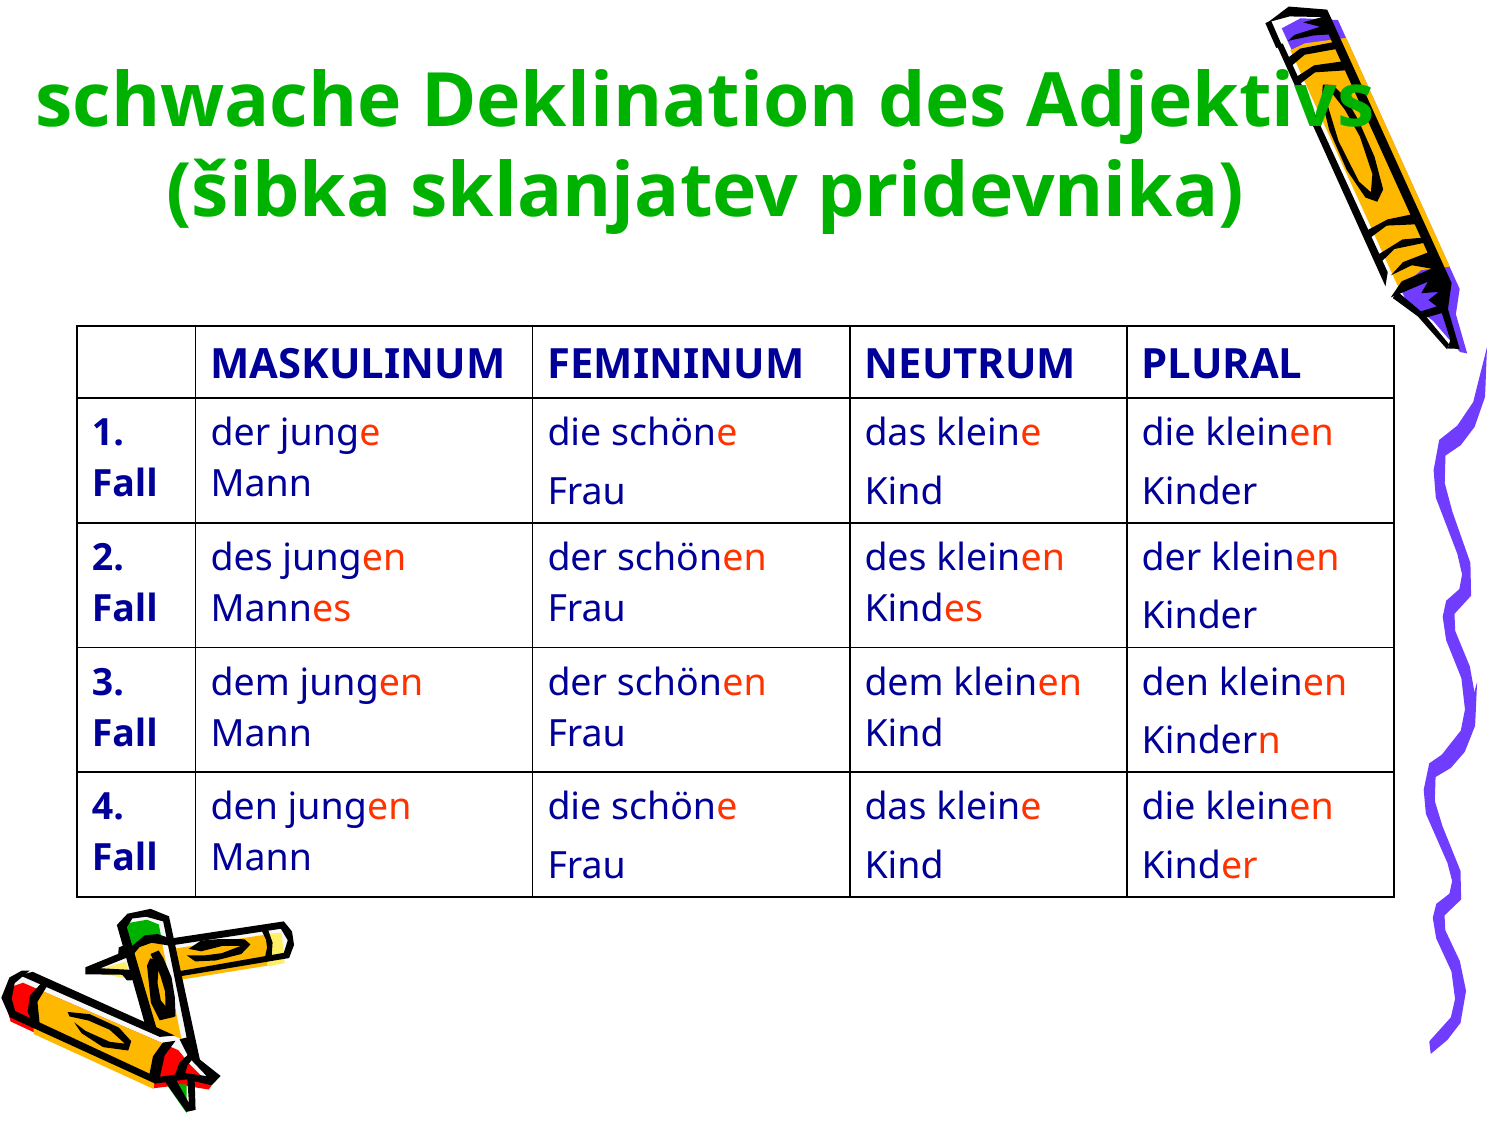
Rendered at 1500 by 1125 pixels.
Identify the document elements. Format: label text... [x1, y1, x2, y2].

table_cell den jungen Mann [196, 773, 532, 896]
table_cell des jungen Mannes [196, 524, 532, 647]
table_cell das kleine Kind [851, 399, 1126, 522]
table_cell die kleinen Kinder [1128, 773, 1393, 896]
table_cell die schöne Frau [533, 399, 849, 522]
table_cell der schönen Frau [533, 648, 849, 771]
table_cell der junge Mann [196, 399, 532, 522]
table_header PLURAL [1128, 327, 1393, 397]
table_cell der schönen Frau [533, 524, 849, 647]
table_cell das kleine Kind [851, 773, 1126, 896]
table_cell den kleinen Kindern [1128, 648, 1393, 771]
table_header NEUTRUM [851, 327, 1126, 397]
table_cell dem jungen Mann [196, 648, 532, 771]
table_header MASKULINUM [196, 327, 532, 397]
table_cell des kleinen Kindes [851, 524, 1126, 647]
table_cell 4. Fall [78, 773, 195, 896]
table_cell die schöne Frau [533, 773, 849, 896]
table_cell der kleinen Kinder [1128, 524, 1393, 647]
table_header FEMININUM [533, 327, 849, 397]
table_cell die kleinen Kinder [1128, 399, 1393, 522]
table_cell dem kleinen Kind [851, 648, 1126, 771]
table_cell 3. Fall [78, 648, 195, 771]
table_cell 2. Fall [78, 524, 195, 647]
table_header [78, 327, 195, 397]
title schwache Deklination des Adjektivs (šibka sklanjatev pridevnika) [0, 54, 1412, 239]
table_cell 1. Fall [78, 399, 195, 522]
